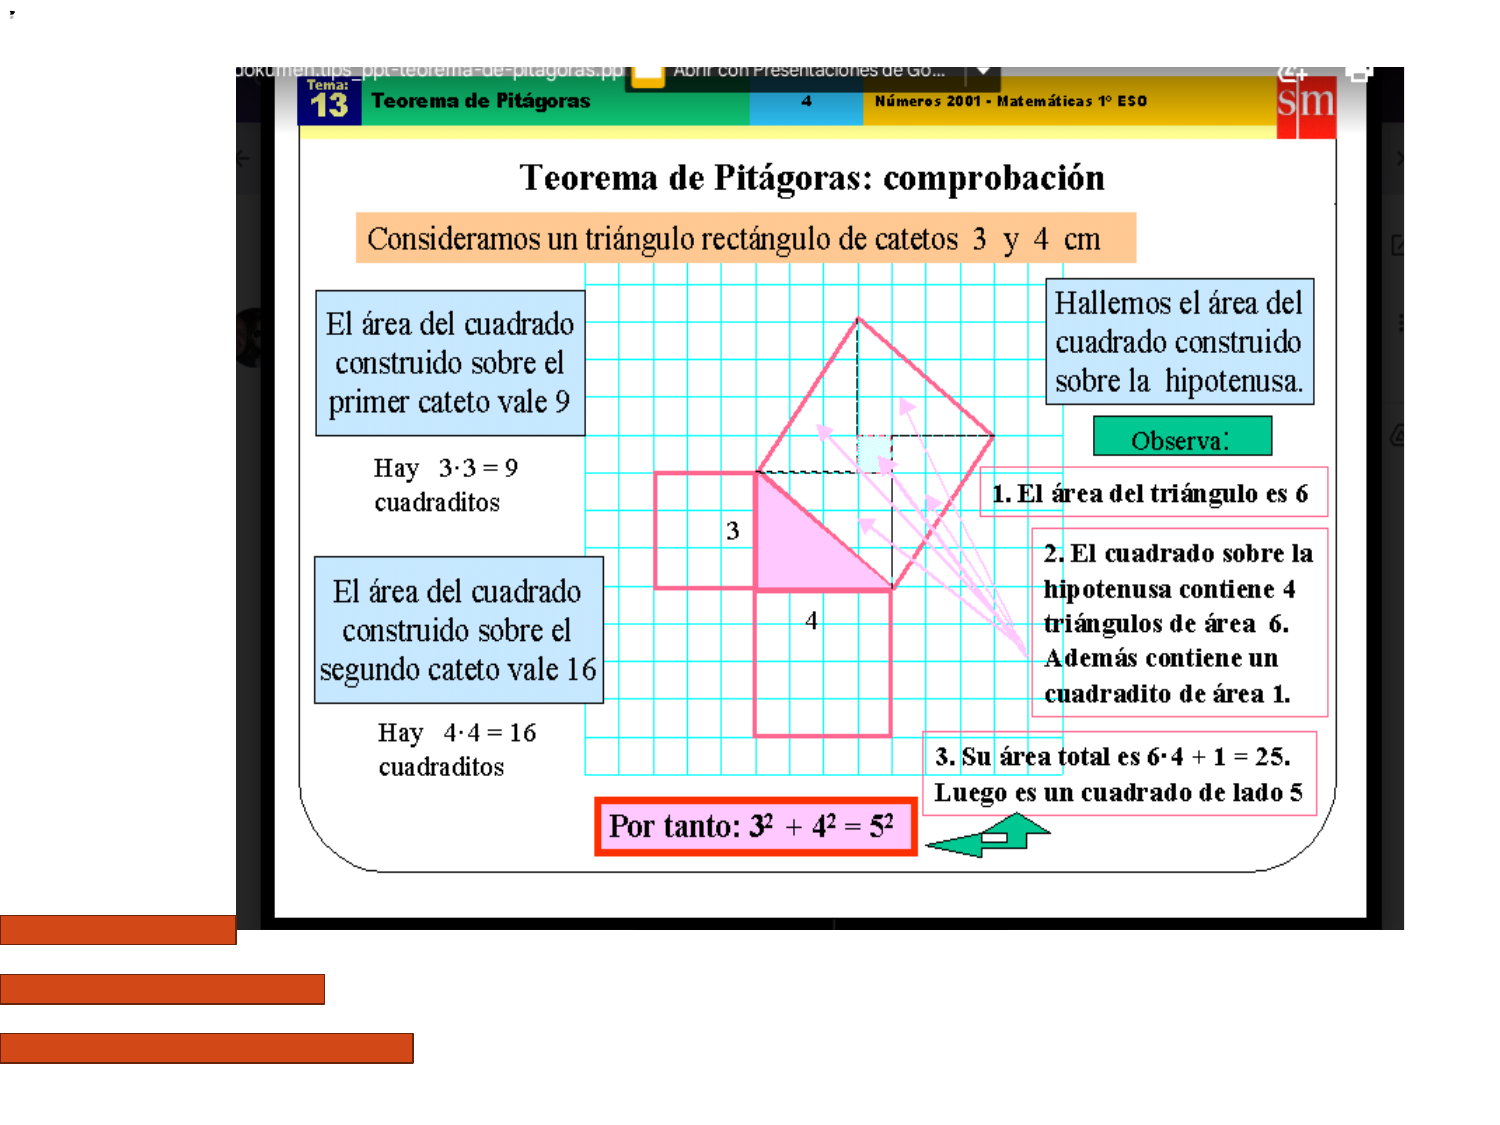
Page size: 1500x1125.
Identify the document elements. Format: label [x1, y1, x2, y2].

picture [236, 67, 1405, 930]
text_box [0, 1033, 414, 1063]
text_box [0, 915, 237, 945]
text_box [0, 974, 325, 1004]
